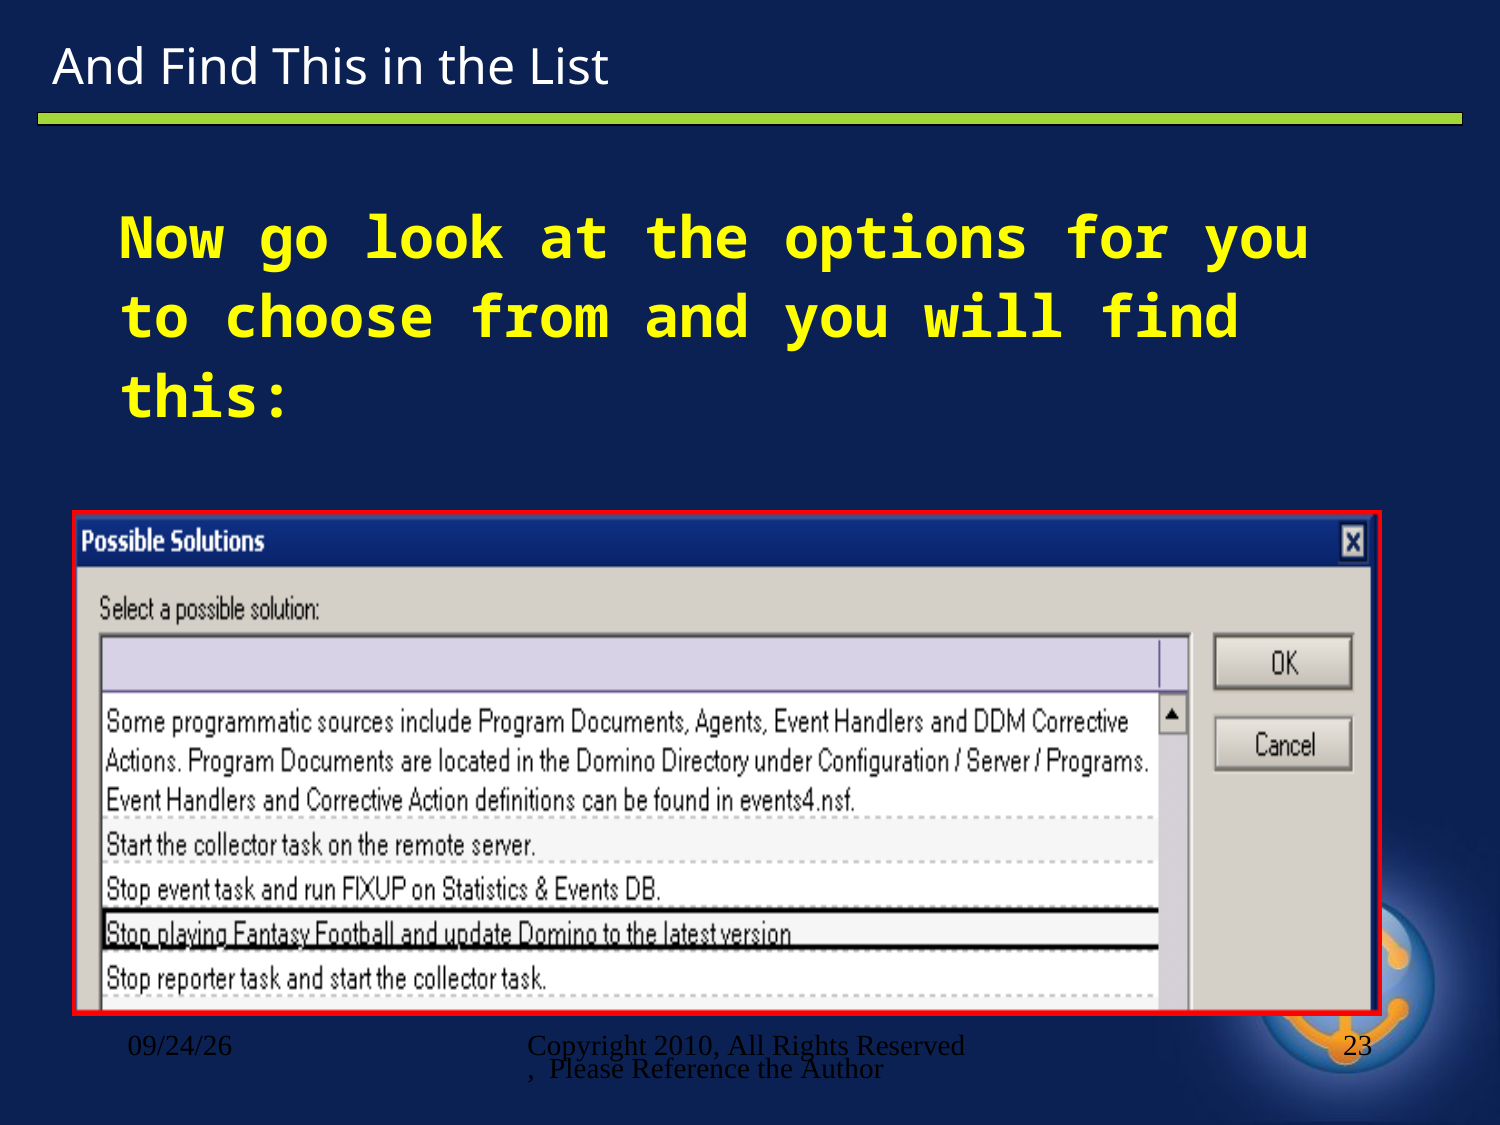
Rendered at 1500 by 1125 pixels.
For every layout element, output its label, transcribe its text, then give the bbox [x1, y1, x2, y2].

text_box [37, 112, 1463, 126]
picture [0, 0, 1500, 1125]
text_box Now go look at the options for you to choose from and you will find this: [104, 188, 1384, 425]
text_box And Find This in the List [37, 24, 1363, 96]
